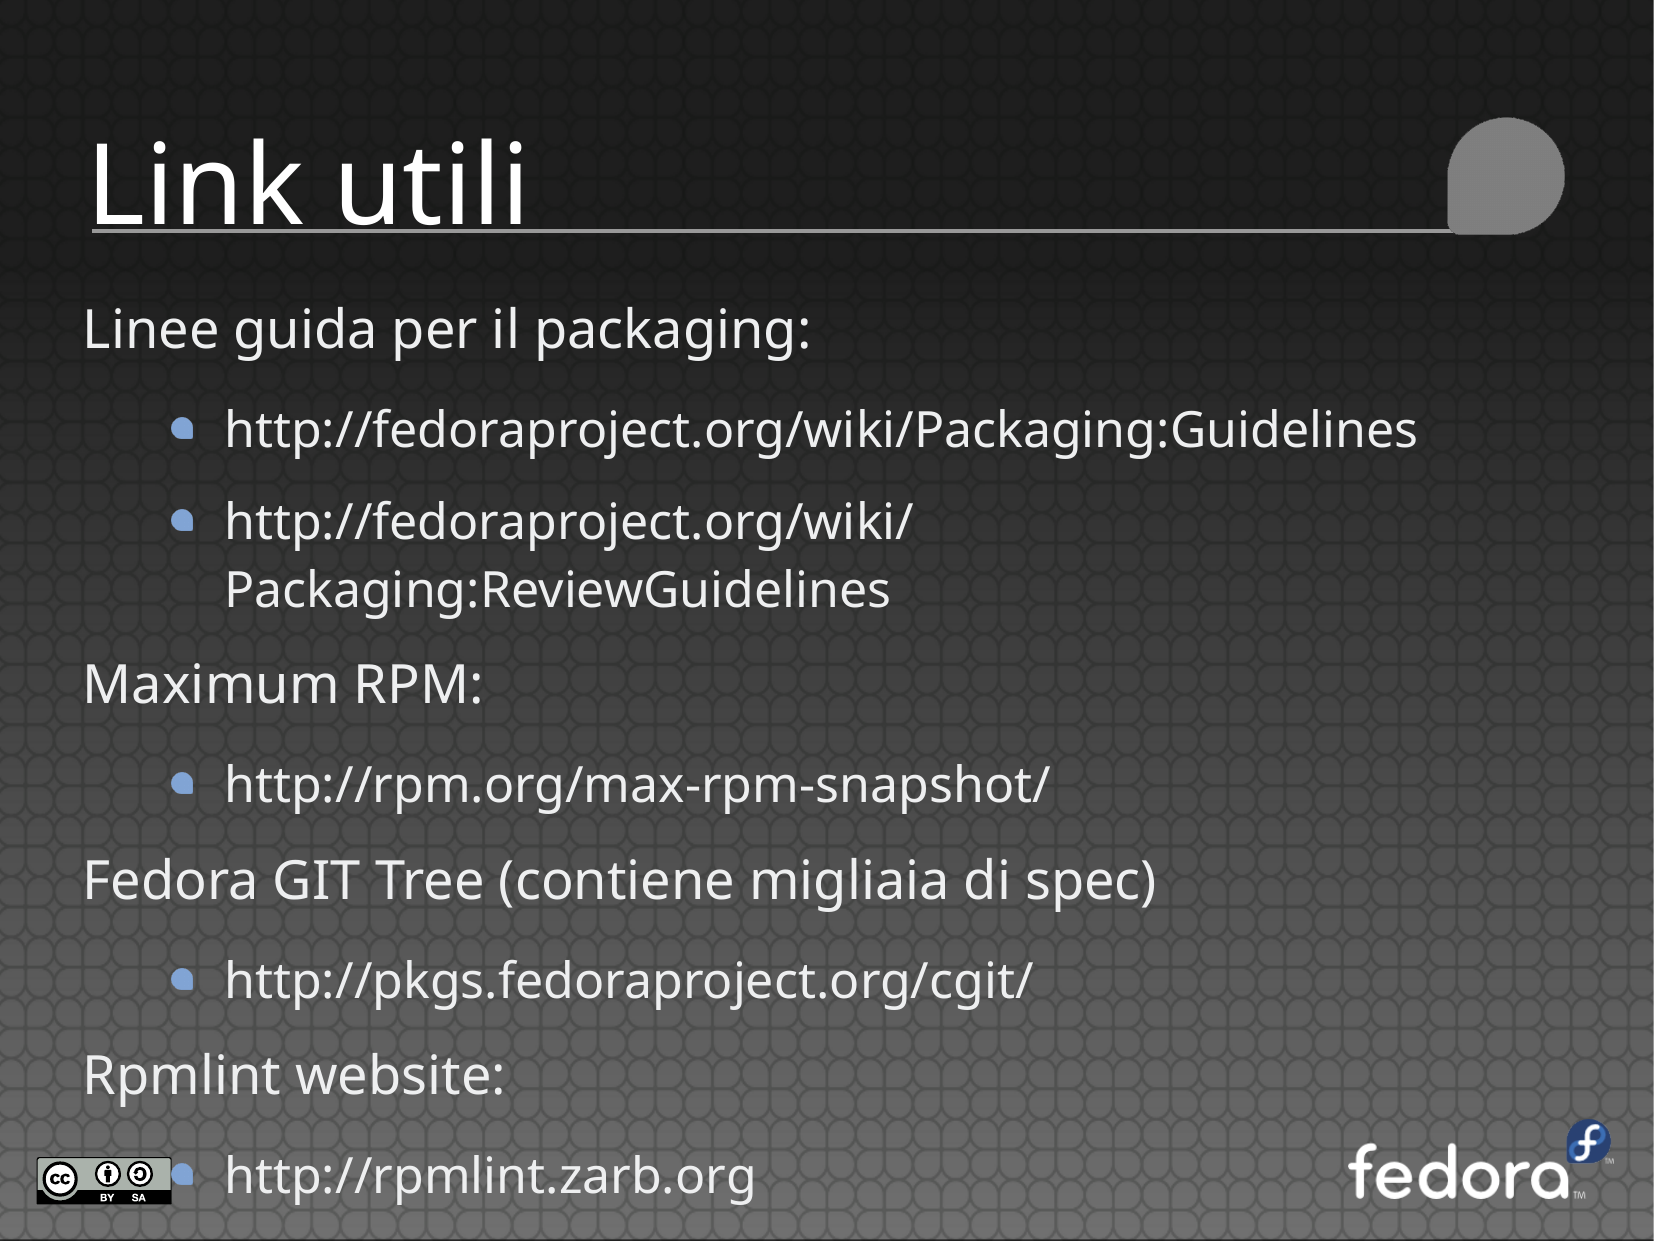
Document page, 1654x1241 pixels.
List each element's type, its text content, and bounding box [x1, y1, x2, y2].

list Linee guida per il packaging: http://fedoraproject.org/wiki/Packaging:Guidelines http://fedoraproject.org/wiki/Packaging:ReviewGuidelines Maximum RPM: http://rpm.org/max-rpm-snapshot/ Fedora GIT Tree (contiene migliaia di spec) http://pkgs.fedoraproject.org/cgit/ Rpmlint website: http://rpmlint.zarb.org [82, 290, 1571, 1047]
picture [0, 0, 1654, 1241]
title Link utili [86, 110, 1576, 251]
